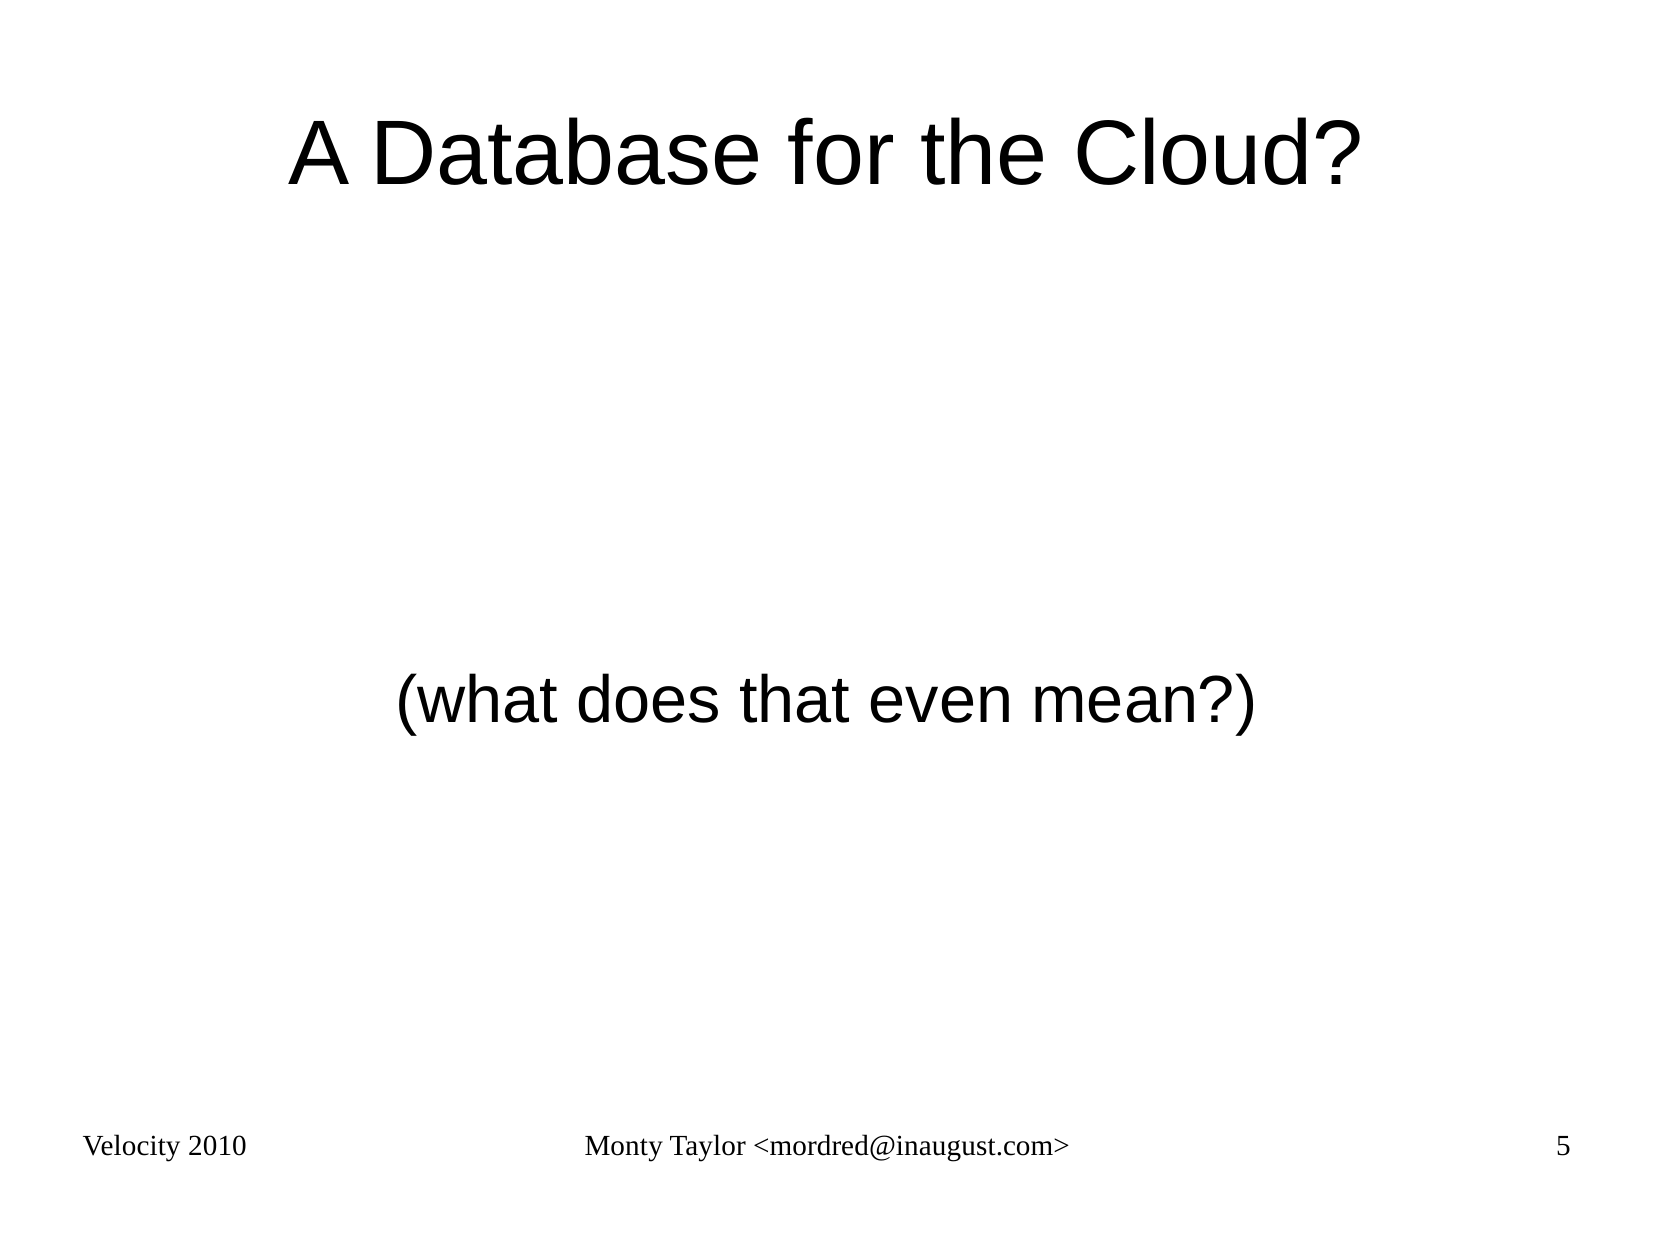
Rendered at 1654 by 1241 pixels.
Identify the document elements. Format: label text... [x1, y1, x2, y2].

title A Database for the Cloud? [82, 56, 1571, 250]
subtitle (what does that even mean?) [82, 297, 1571, 1102]
